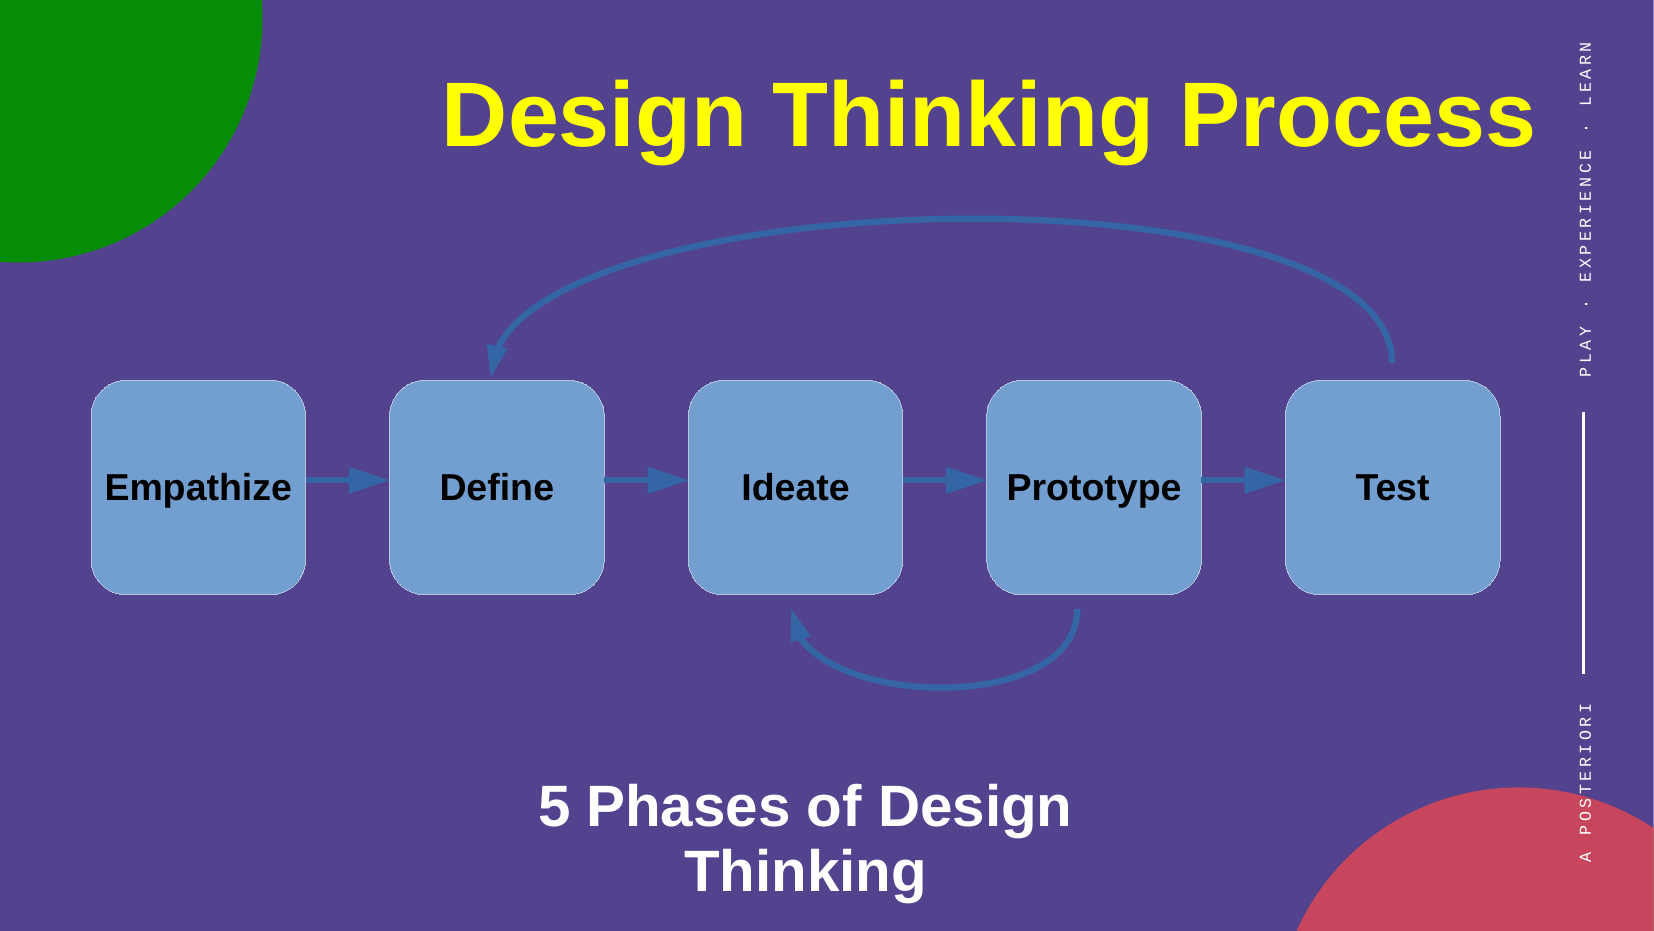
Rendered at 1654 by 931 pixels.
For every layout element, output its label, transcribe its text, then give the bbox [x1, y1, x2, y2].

text_box Prototype [986, 380, 1202, 595]
text_box Ideate [688, 380, 903, 595]
title Design Thinking Process [262, 37, 1538, 193]
text_box Test [1285, 380, 1501, 595]
text_box Empathize [91, 380, 306, 595]
text_box 5 Phases of Design Thinking [490, 766, 1121, 912]
text_box Define [389, 380, 605, 595]
